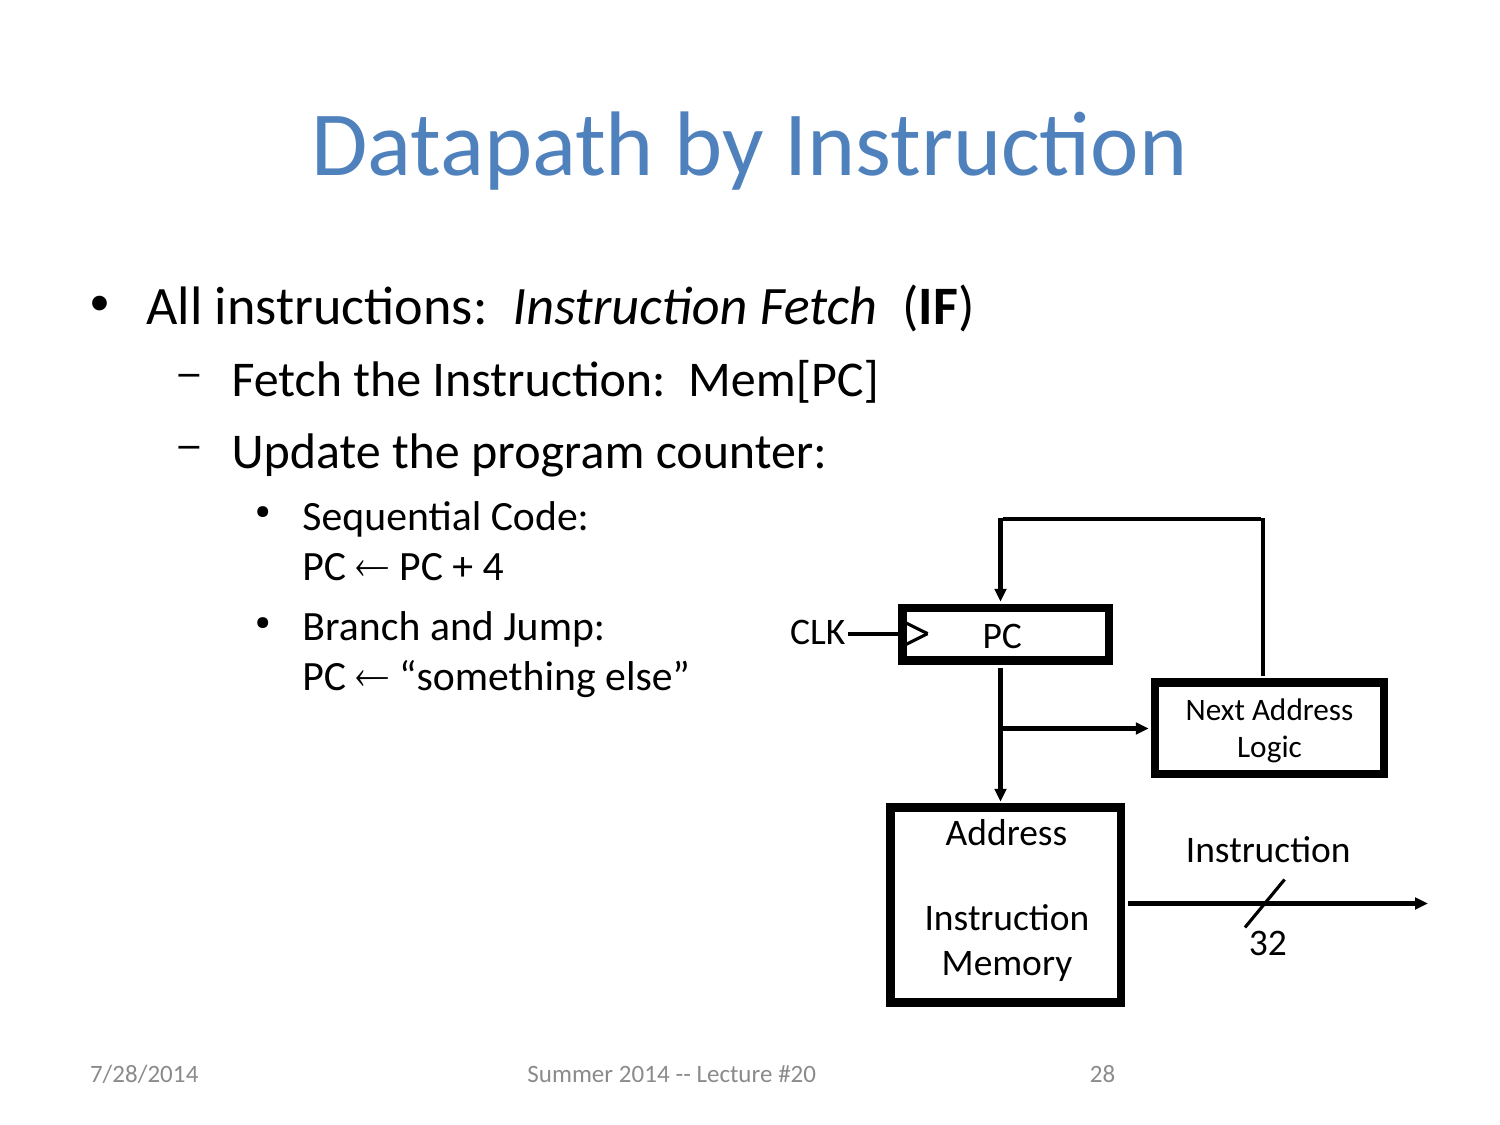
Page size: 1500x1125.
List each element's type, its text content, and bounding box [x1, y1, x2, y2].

slide_number 7/28/2014 [75, 1042, 425, 1103]
title Datapath by Instruction [75, 45, 1425, 233]
slide_number <number> [1074, 1042, 1425, 1103]
text_box Address [930, 800, 1083, 861]
text_box CLK [775, 599, 861, 660]
text_box PC [967, 603, 1037, 664]
text_box Next Address Logic [1170, 681, 1369, 772]
text_box Instruction Memory [909, 886, 1105, 991]
list All instructions: Instruction Fetch (IF) Fetch the Instruction: Mem[PC] Update the program counter: Sequential Code: PC  PC + 4 Branch and Jump: PC  “something else” [75, 262, 1425, 1073]
text_box 32 [1233, 910, 1302, 971]
footer Summer 2014 -- Lecture #20 [512, 1042, 988, 1103]
text_box Instruction [1170, 817, 1366, 878]
